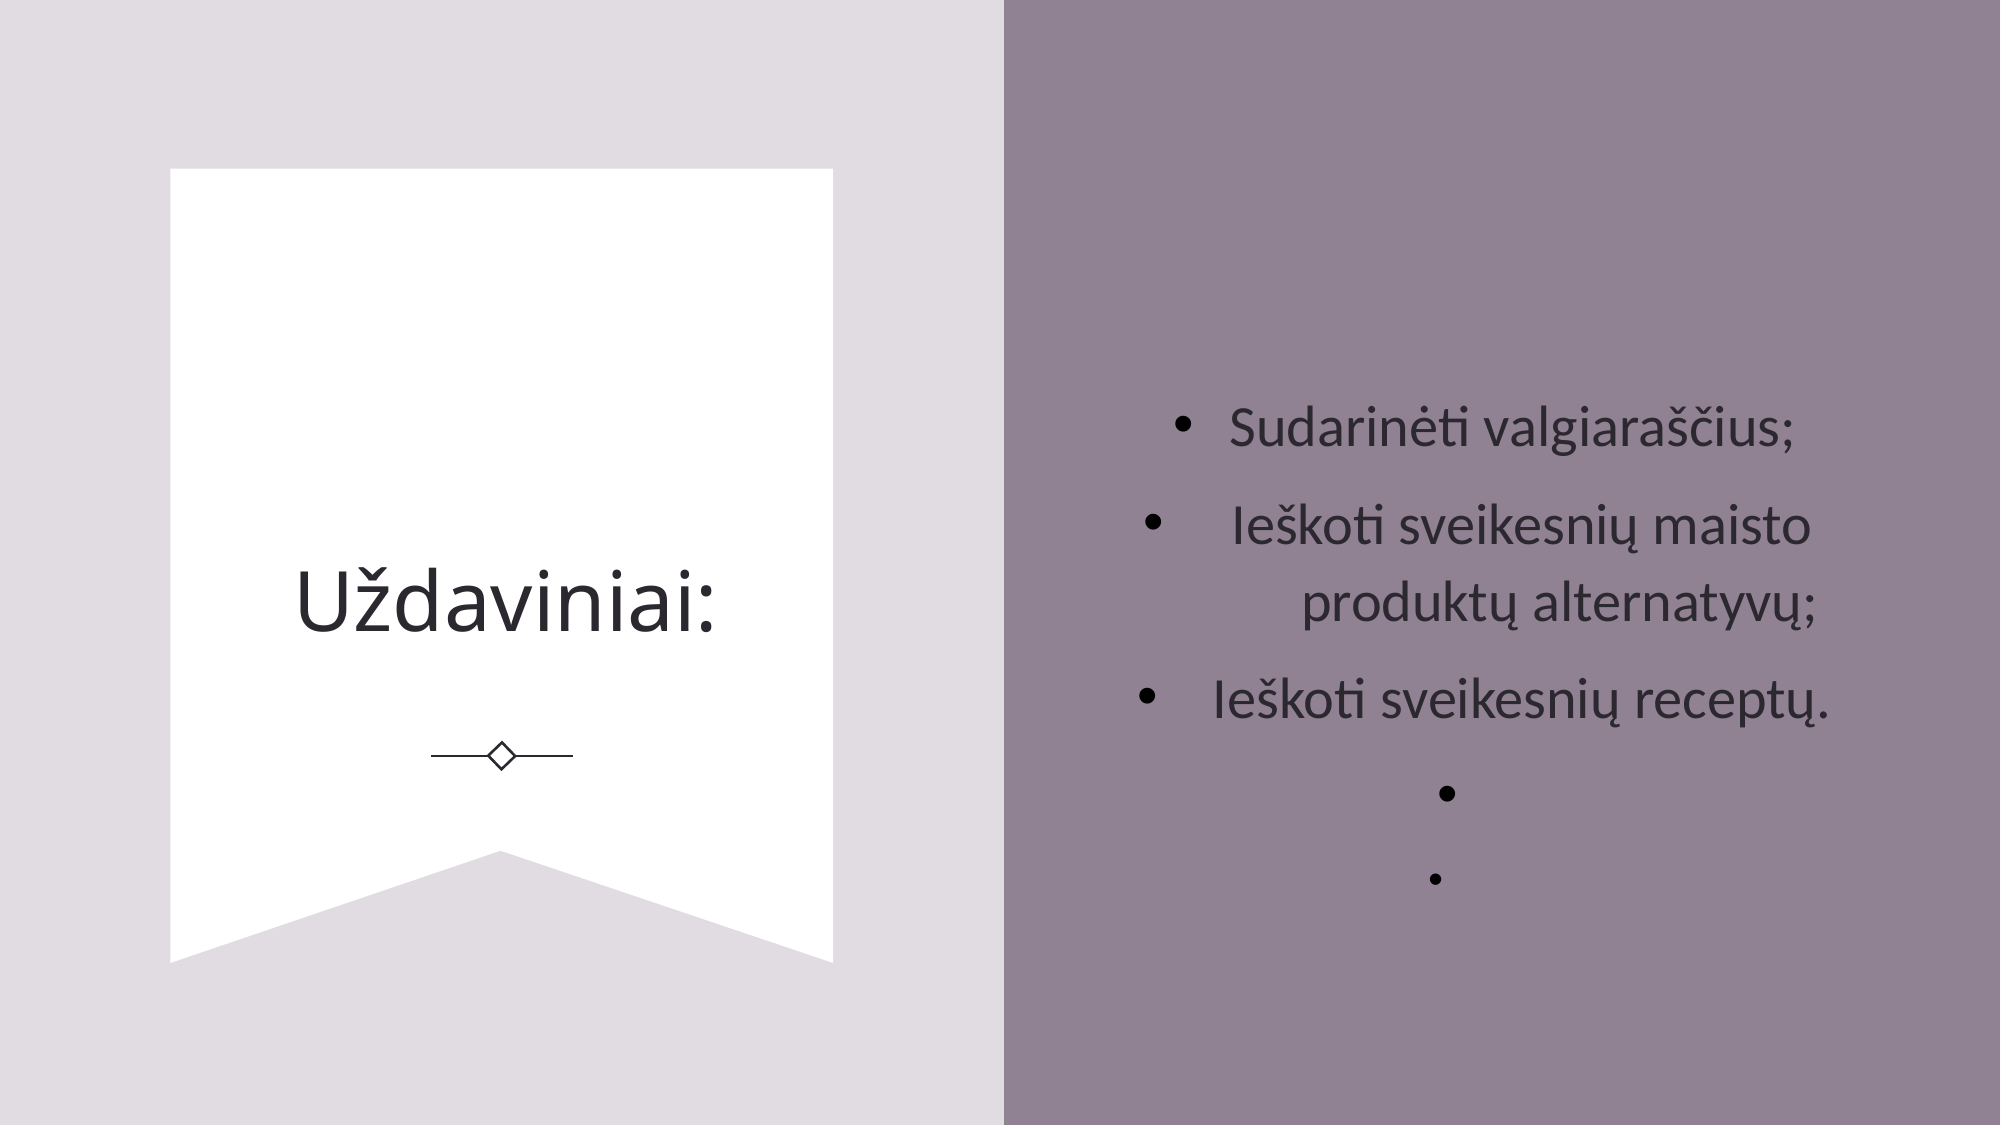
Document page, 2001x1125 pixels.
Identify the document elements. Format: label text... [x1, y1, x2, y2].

text_box [0, 0, 2000, 1125]
title Uždaviniai: [229, 357, 783, 829]
list Sudarinėti valgiaraščius; Ieškoti sveikesnių maisto produktų alternatyvų; Ieškoti sveikesnių receptų. [1113, 261, 1856, 1101]
